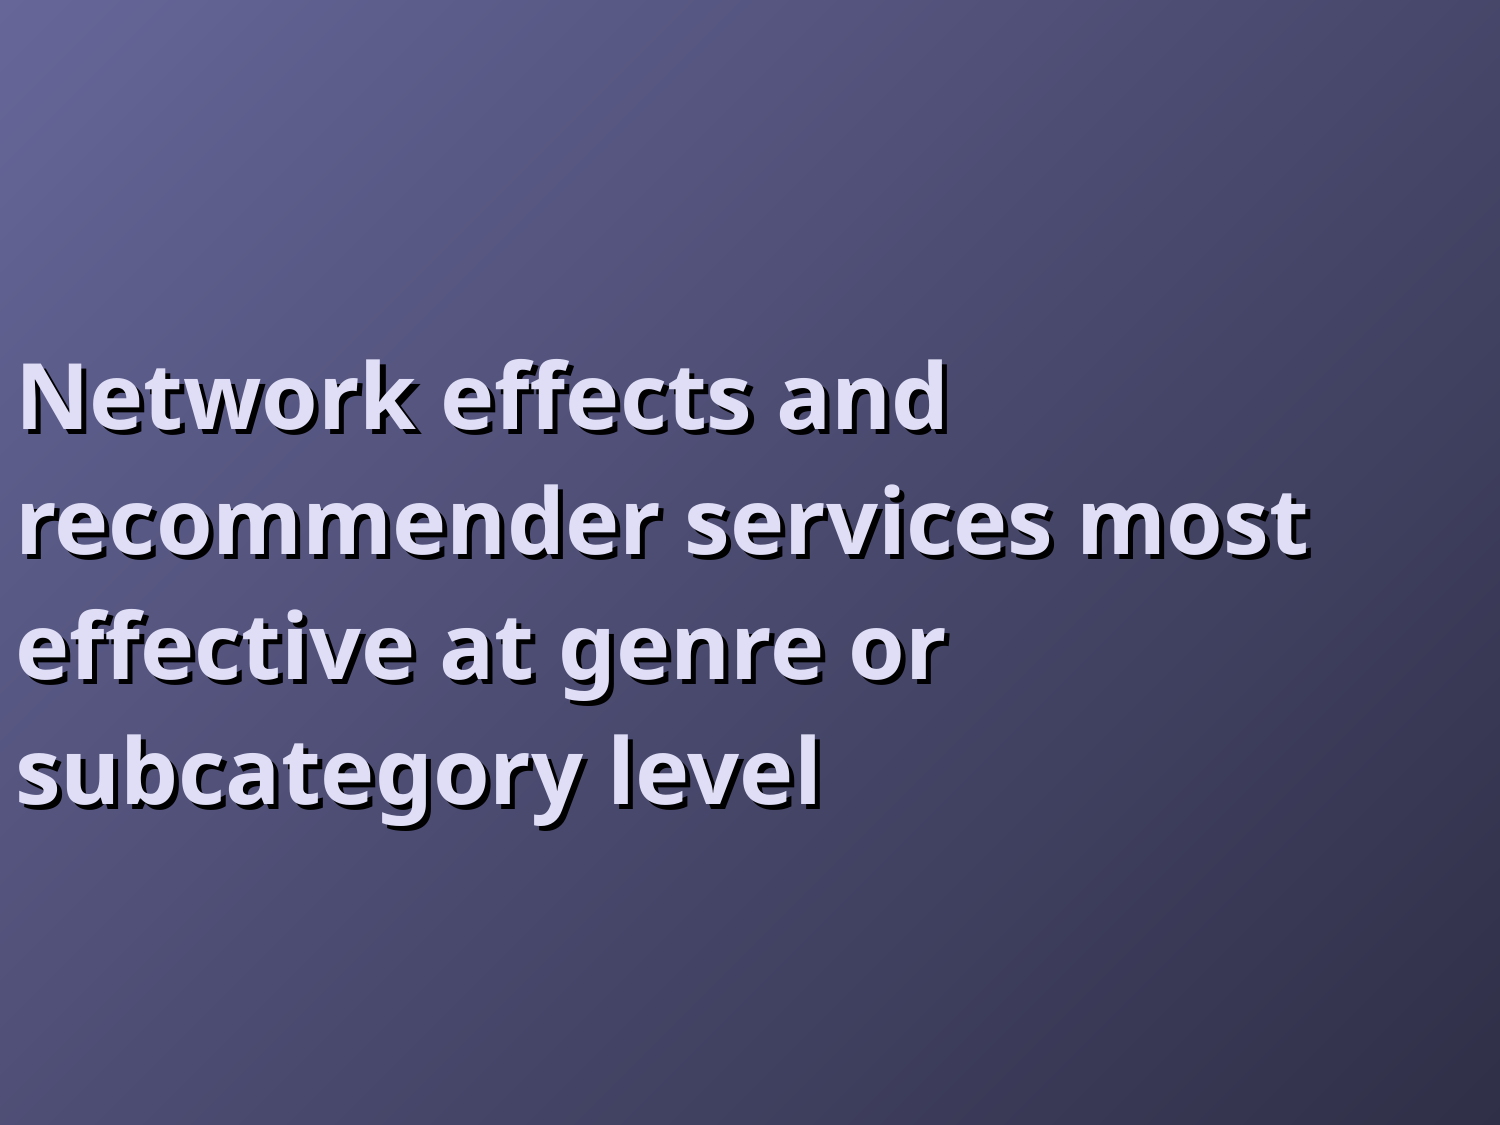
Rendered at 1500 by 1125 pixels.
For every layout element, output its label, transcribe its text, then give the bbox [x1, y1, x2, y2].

title Network effects and recommender services most effective at genre or subcategory level [0, 353, 1500, 809]
